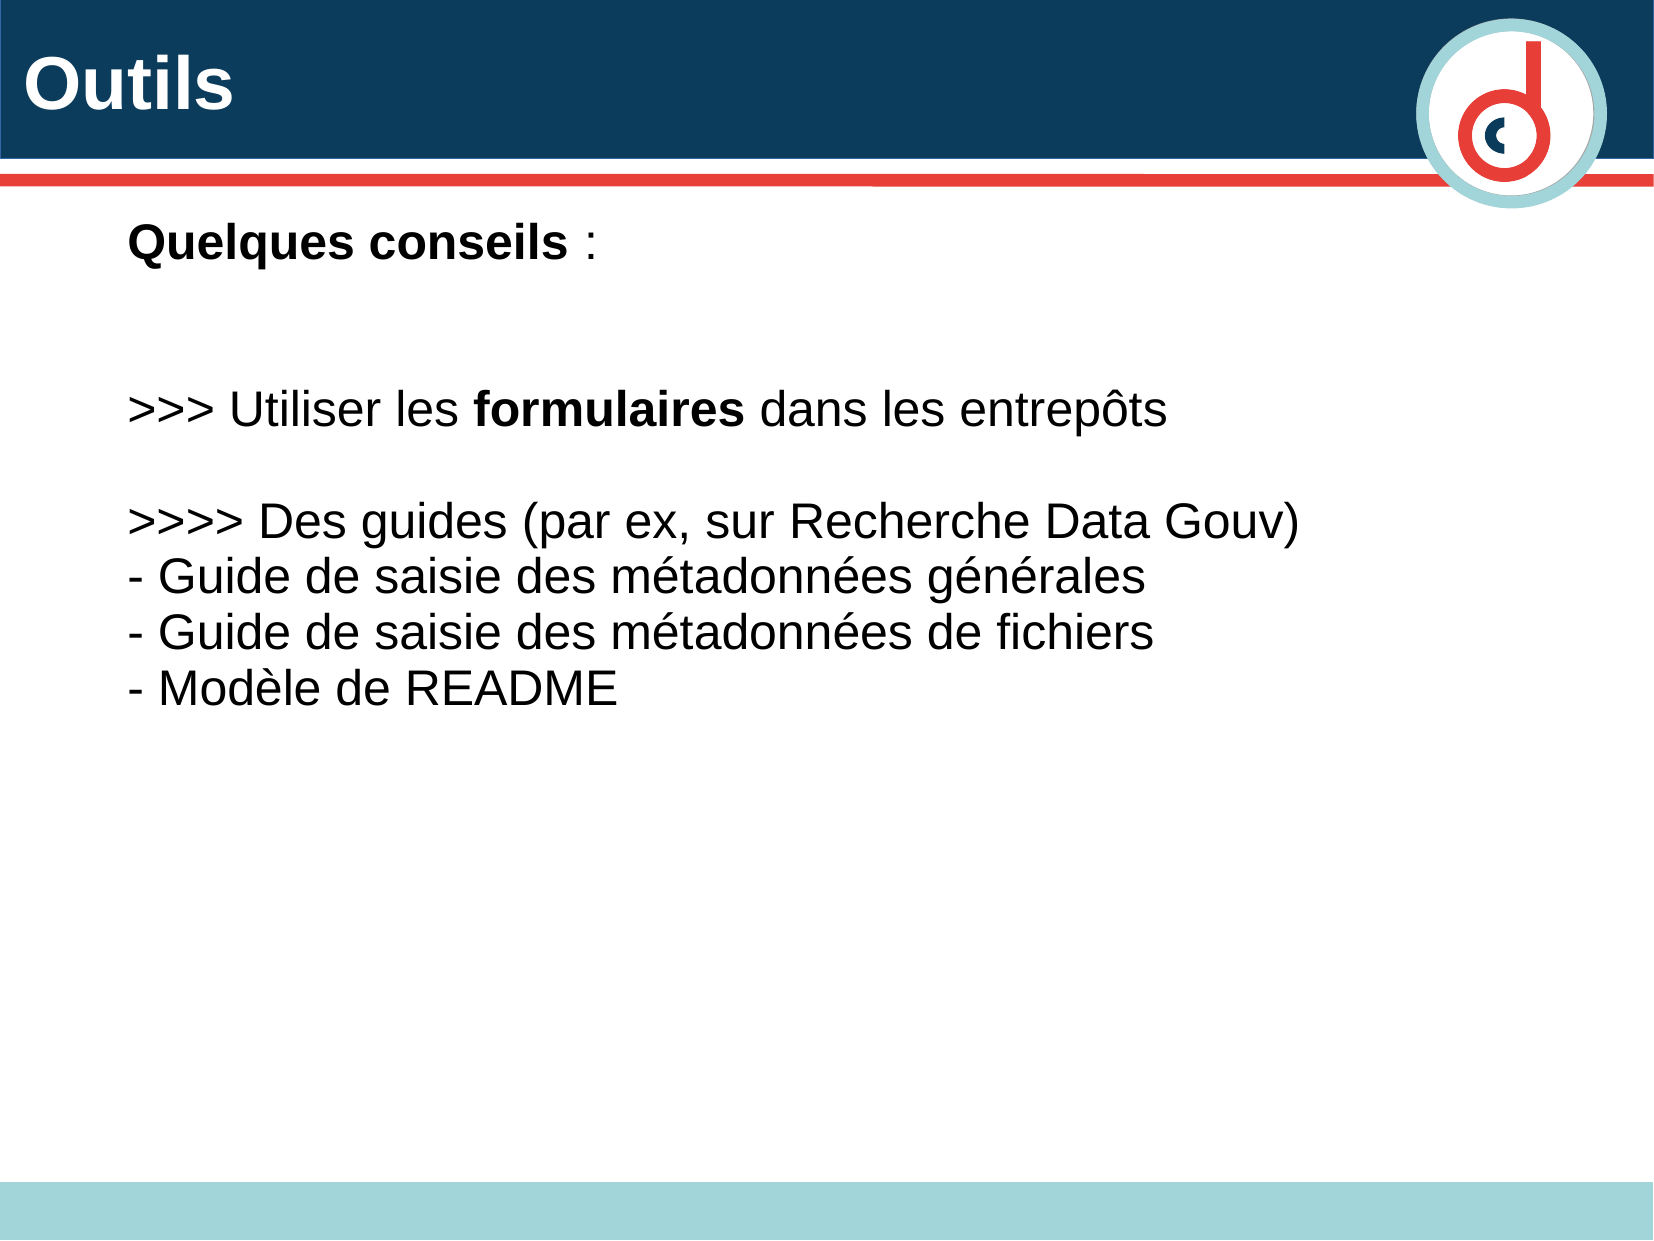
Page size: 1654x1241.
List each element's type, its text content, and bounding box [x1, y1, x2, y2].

text_box Quelques conseils : >>> Utiliser les formulaires dans les entrepôts >>>> Des guides (par ex, sur Recherche Data Gouv) - Guide de saisie des métadonnées générales - Guide de saisie des métadonnées de fichiers - Modèle de README [112, 206, 1534, 995]
title Outils [23, 11, 1565, 159]
